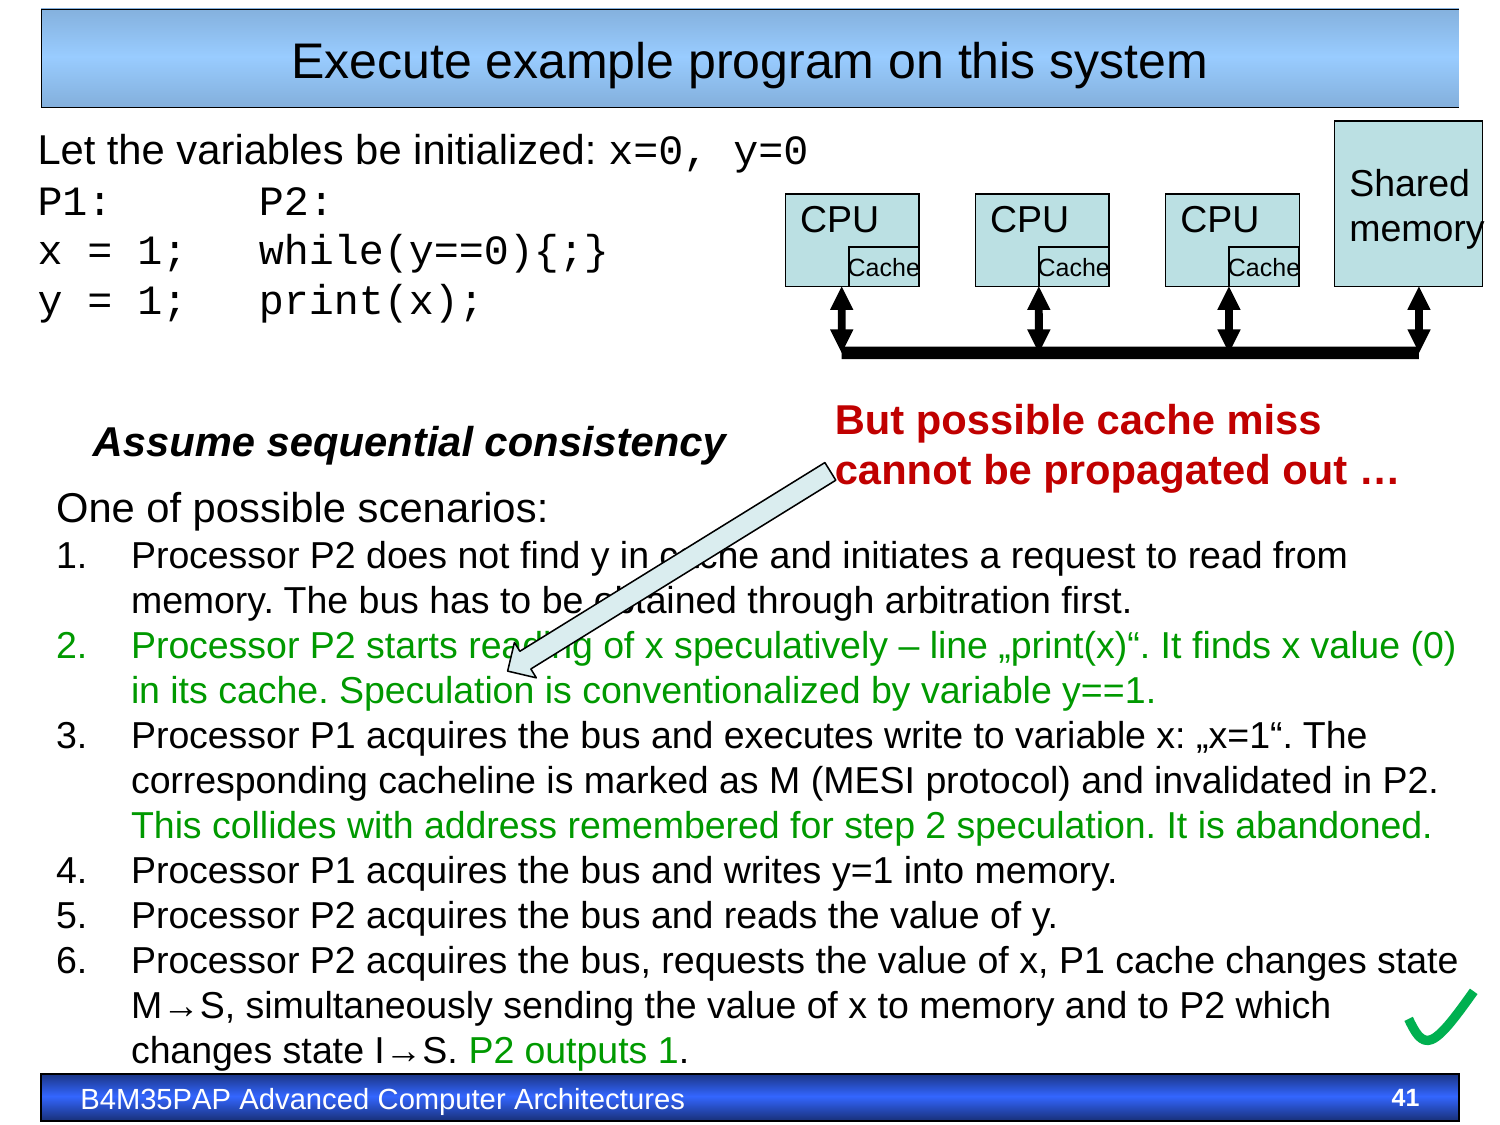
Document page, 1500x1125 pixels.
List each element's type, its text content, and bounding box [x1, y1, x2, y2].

text_box Let the variables be initialized: x=0, y=0 P1: P2: x = 1; while(y==0){;} y = 1; print(x); [22, 115, 1043, 331]
text_box CPU [1165, 193, 1300, 287]
text_box One of possible scenarios: Processor P2 does not find y in cache and initiates a request to read from memory. The bus has to be obtained through arbitration first. Processor P2 starts reading of x speculatively – line „print(x)“. It finds x value (0) in its cache. Speculation is conventionalized by variable y==1. Processor P1 acquires the bus and executes write to variable x: „x=1“. The corresponding cacheline is marked as M (MESI protocol) and invalidated in P2. This collides with address remembered for step 2 speculation. It is abandoned. Processor P1 acquires the bus and writes y=1 into memory. Processor P2 acquires the bus and reads the value of y. Processor P2 acquires the bus, requests the value of x, P1 cache changes state M→S, simultaneously sending the value of x to memory and to P2 which changes state I→S. P2 outputs 1. [41, 473, 1483, 1079]
text_box Cache [1228, 246, 1300, 287]
title Execute example program on this system [41, 8, 1459, 108]
text_box [507, 465, 820, 678]
text_box Cache [1043, 246, 1110, 287]
text_box CPU [1043, 193, 1110, 246]
text_box Shared memory [1334, 120, 1483, 287]
text_box But possible cache miss cannot be propagated out … [820, 385, 1473, 501]
text_box Assume sequential consistency [78, 407, 753, 473]
